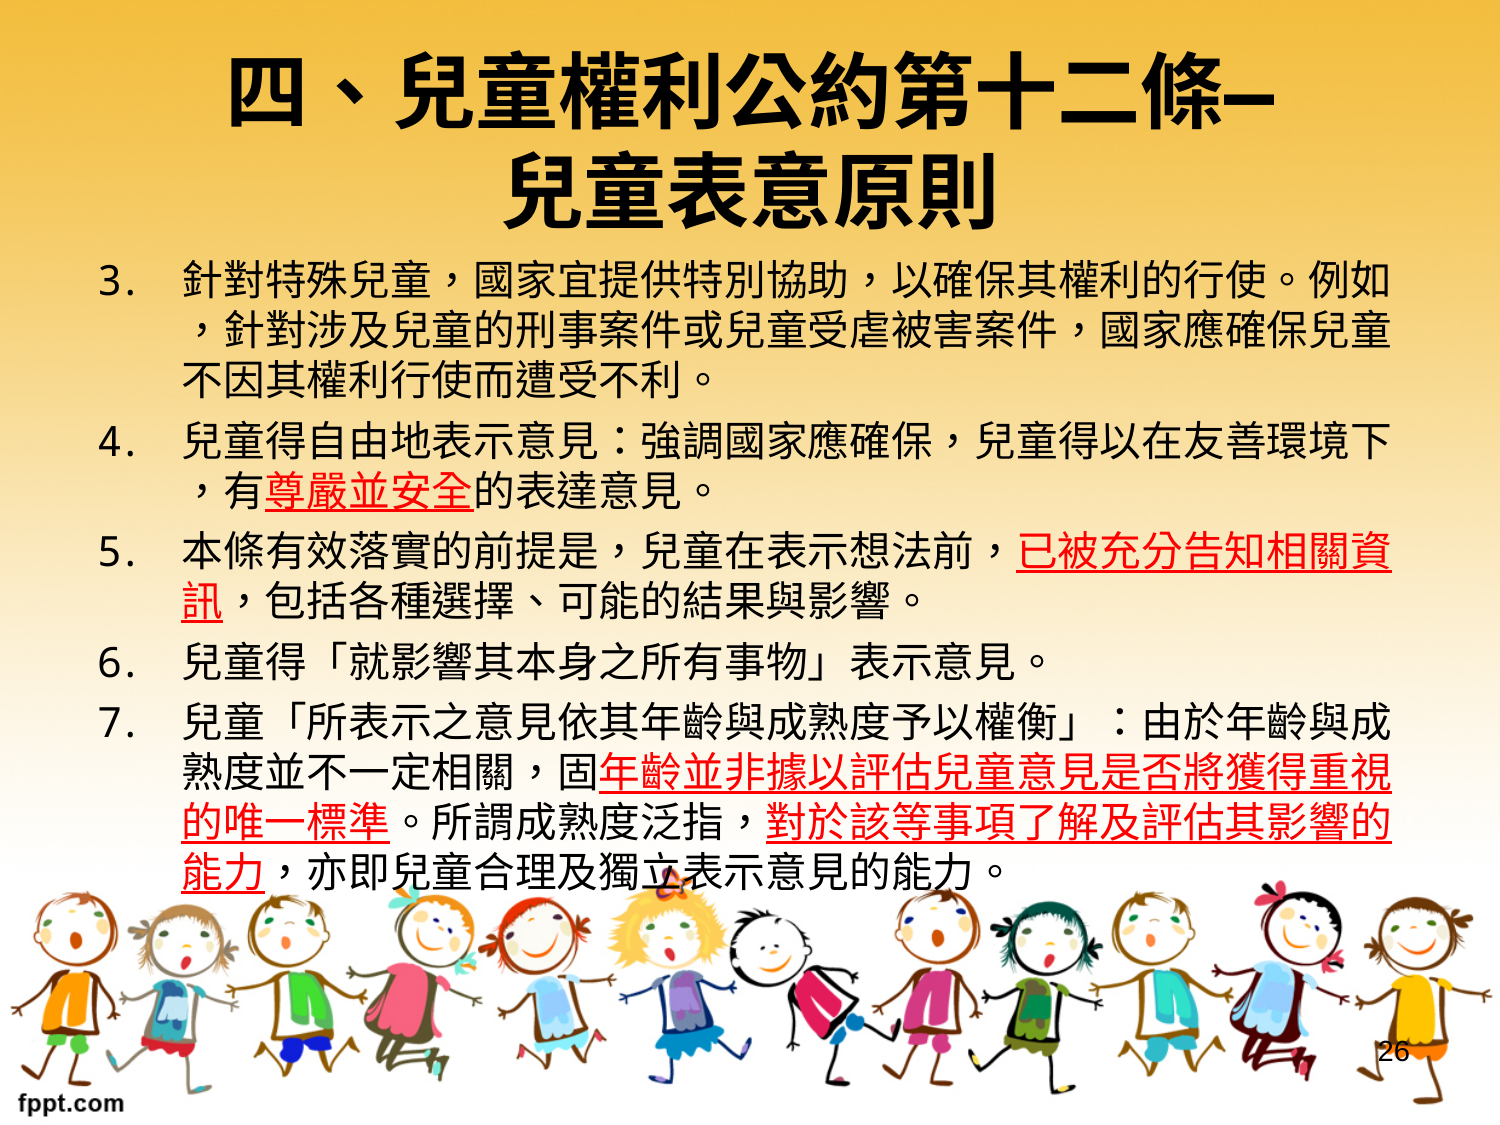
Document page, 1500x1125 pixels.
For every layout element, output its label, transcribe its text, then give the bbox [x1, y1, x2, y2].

title 四、兒童權利公約第十二條— 兒童表意原則 [75, 45, 1426, 233]
list 針對特殊兒童，國家宜提供特別協助，以確保其權利的行使。例如，針對涉及兒童的刑事案件或兒童受虐被害案件，國家應確保兒童不因其權利行使而遭受不利。 兒童得自由地表示意見：強調國家應確保，兒童得以在友善環境下，有尊嚴並安全的表達意見。 本條有效落實的前提是，兒童在表示想法前，已被充分告知相關資訊，包括各種選擇、可能的結果與影響。 兒童得「就影響其本身之所有事物」表示意見。 兒童「所表示之意見依其年齡與成熟度予以權衡」：由於年齡與成熟度並不一定相關，固年齡並非據以評估兒童意見是否將獲得重視的唯一標準。所謂成熟度泛指，對於該等事項了解及評估其影響的能力，亦即兒童合理及獨立表示意見的能力。 [82, 246, 1433, 989]
picture [0, 0, 1500, 1125]
text_box <編號> [1074, 1024, 1426, 1103]
